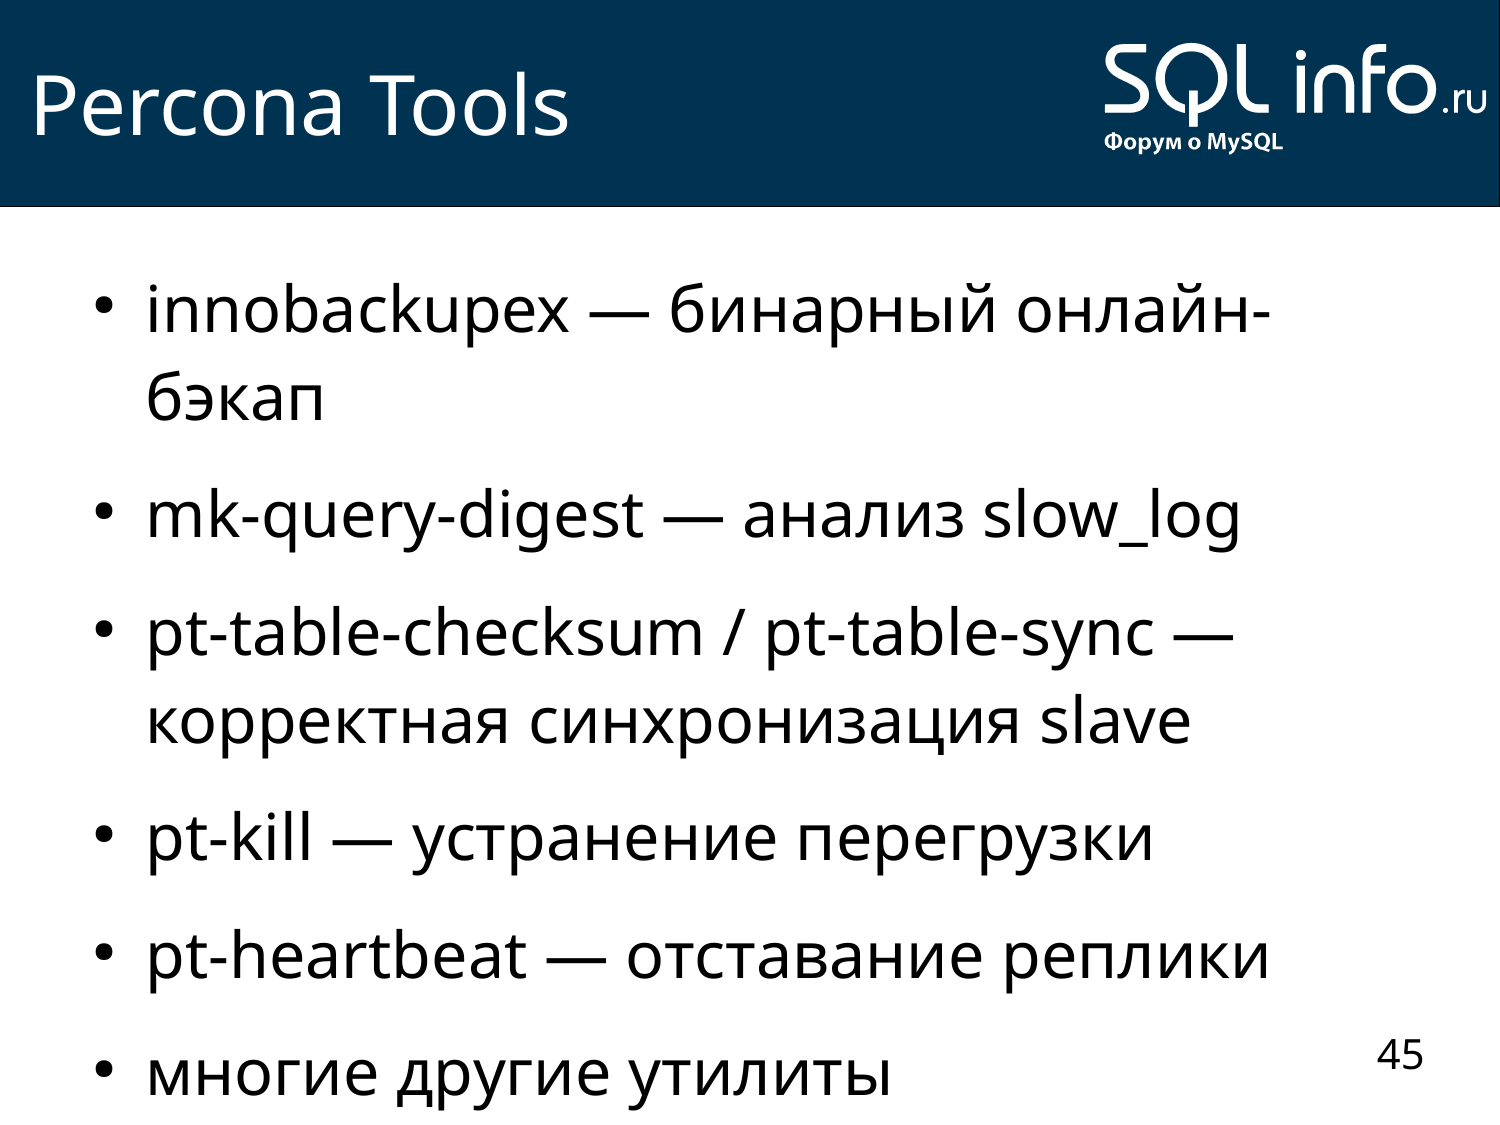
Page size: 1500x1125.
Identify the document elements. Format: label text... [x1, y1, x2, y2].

title Percona Tools [29, 0, 1093, 207]
list innobackupex — бинарный онлайн-бэкап mk-query-digest — анализ slow_log pt-table-checksum / pt-table-sync — корректная синхронизация slave pt-kill — устранение перегрузки pt-heartbeat — отставание реплики многие другие утилиты http://www.percona.com/software/percona-toolkit/ [75, 263, 1425, 1034]
picture [1093, 29, 1495, 166]
